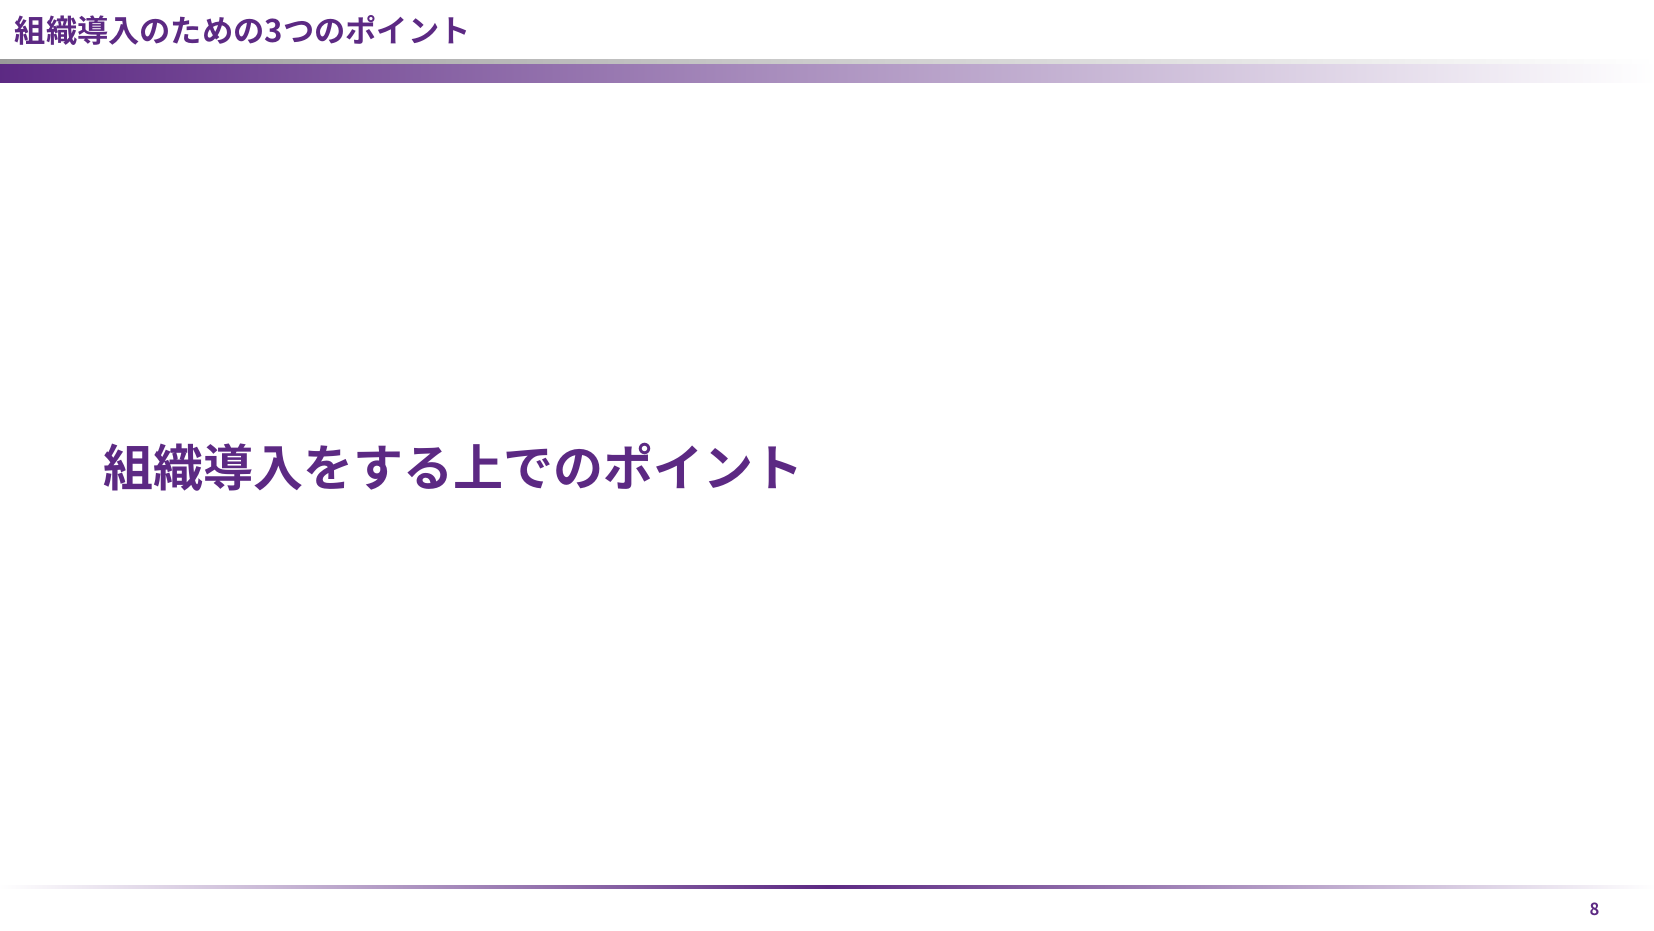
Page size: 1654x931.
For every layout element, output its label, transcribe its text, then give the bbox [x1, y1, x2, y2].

text_box 組織導入のための3つのポイント [0, 0, 1376, 59]
text_box <番号> [1535, 888, 1654, 928]
text_box 組織導入をする上でのポイント [88, 203, 1565, 727]
text_box [0, 59, 1654, 83]
text_box [0, 885, 1654, 889]
